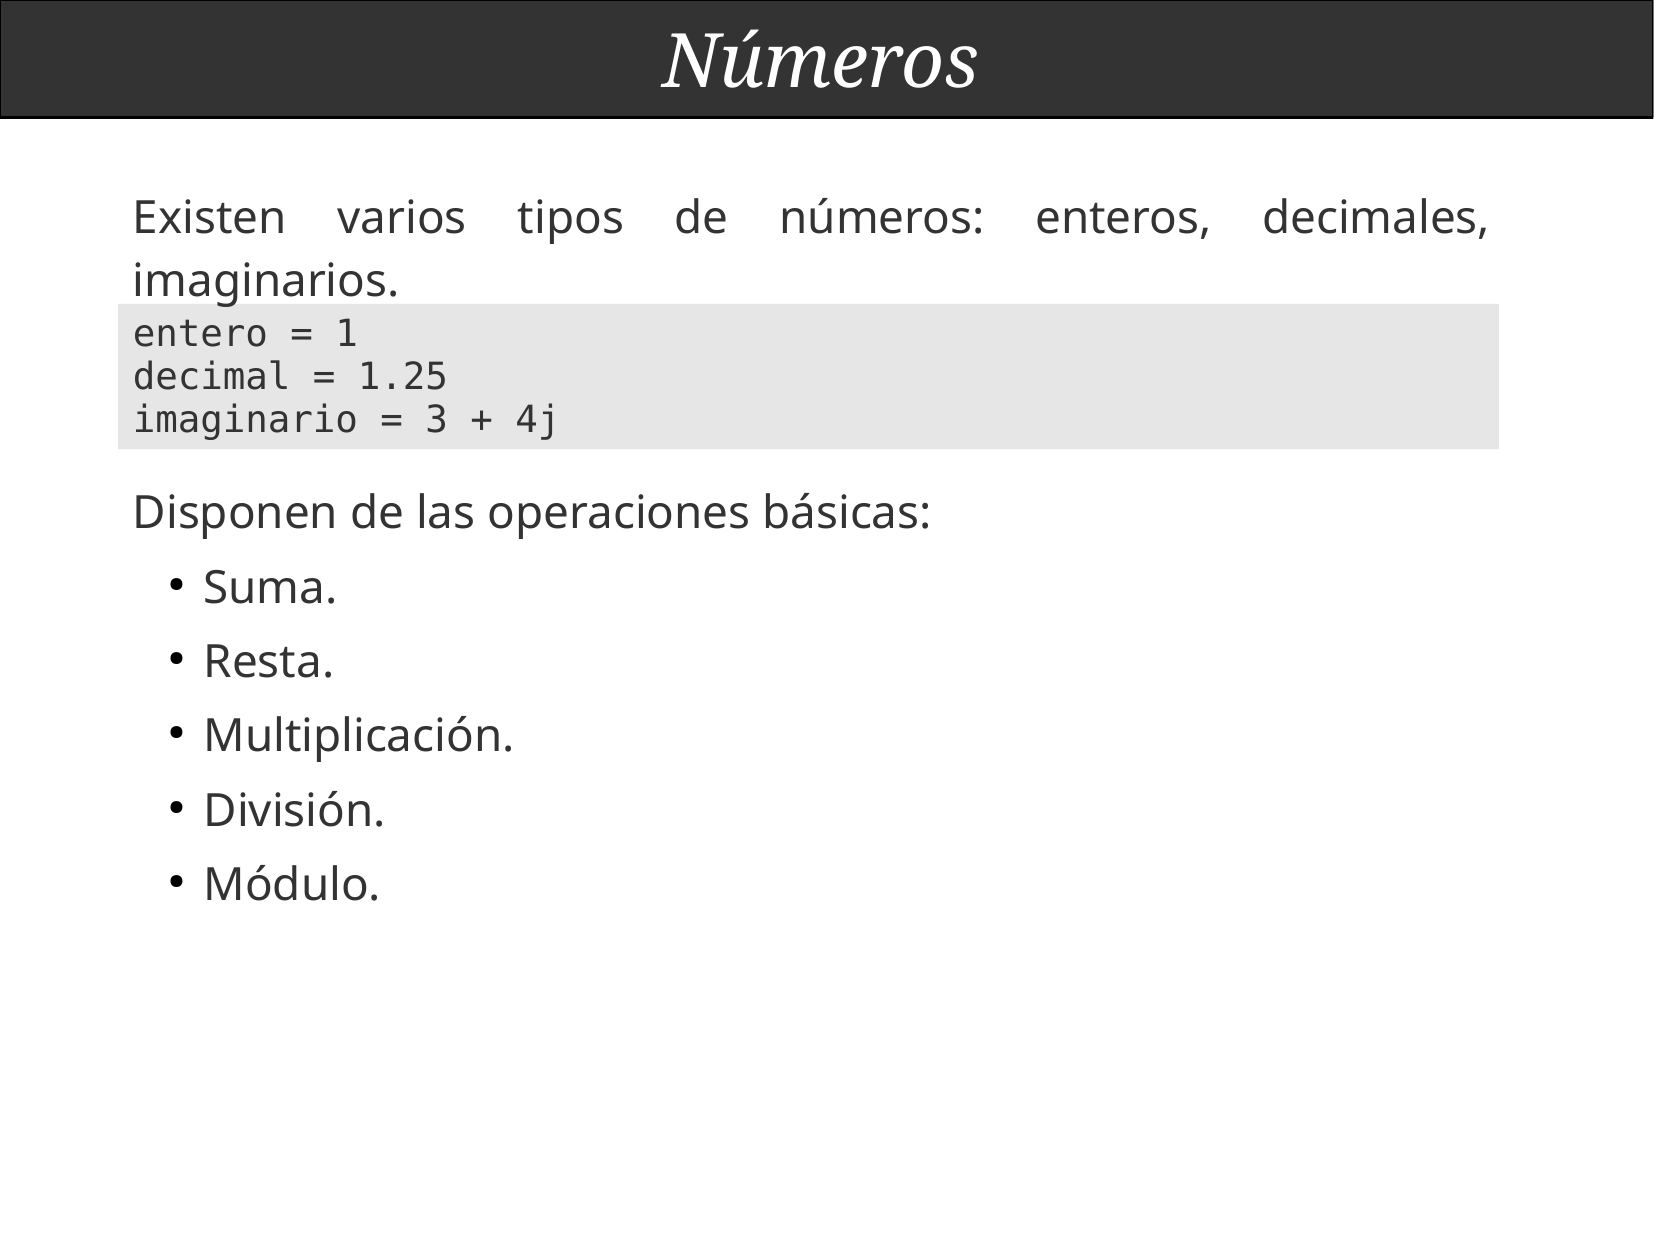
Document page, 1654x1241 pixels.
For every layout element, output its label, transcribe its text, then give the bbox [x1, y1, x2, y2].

text_box Números [0, 0, 1654, 101]
text_box Existen varios tipos de números: enteros, decimales, imaginarios. [118, 177, 1506, 299]
text_box Disponen de las operaciones básicas: Suma. Resta. Multiplicación. División. Módulo. [118, 472, 1506, 866]
text_box entero = 1 decimal = 1.25 imaginario = 3 + 4j [118, 303, 1499, 450]
